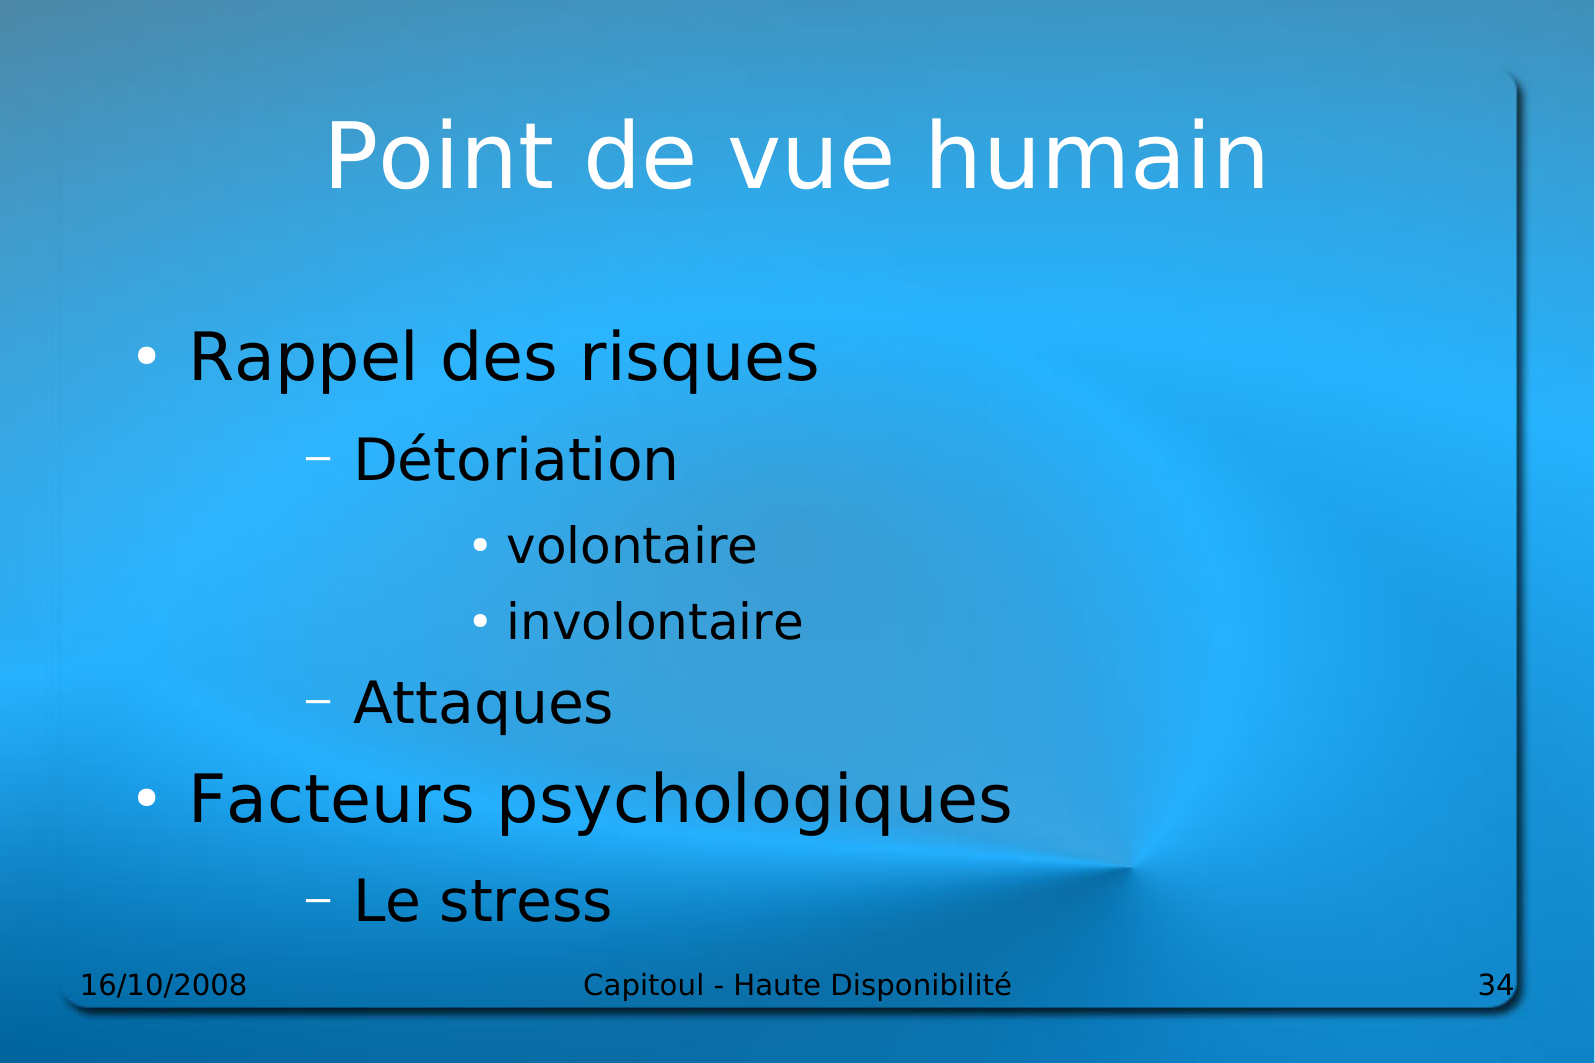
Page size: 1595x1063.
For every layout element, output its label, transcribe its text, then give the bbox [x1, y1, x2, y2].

picture [0, 0, 1595, 1063]
title Point de vue humain [117, 103, 1479, 211]
list Rappel des risques Détoriation volontaire involontaire Attaques Facteurs psychologiques Le stress [117, 318, 1479, 936]
